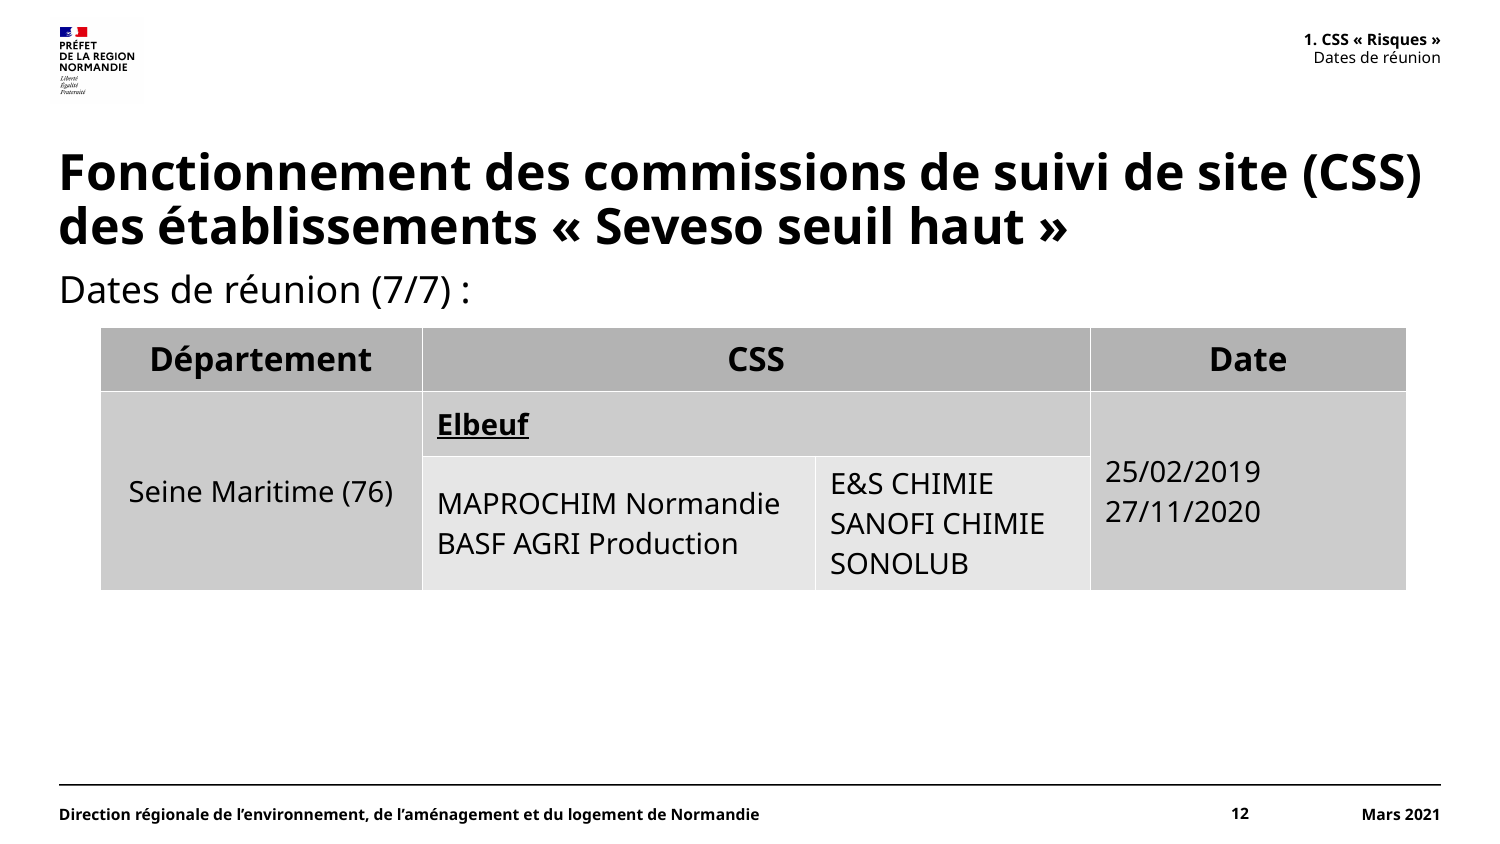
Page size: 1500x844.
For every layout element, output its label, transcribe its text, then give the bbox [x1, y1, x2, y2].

list Dates de réunion (7/7) : [59, 265, 1454, 688]
table_header CSS [423, 328, 1090, 391]
table_header Département [101, 328, 422, 391]
title Fonctionnement des commissions de suivi de site (CSS) des établissements « Seveso seuil haut » [59, 147, 1441, 265]
slide_number <numéro> [1027, 784, 1249, 844]
table_cell Elbeuf [423, 392, 1090, 456]
table_cell Seine Maritime (76) [101, 392, 422, 590]
footer Direction régionale de l’environnement, de l’aménagement et du logement de Normandie [59, 784, 1027, 844]
table_cell E&S CHIMIE SANOFI CHIMIE SONOLUB [816, 457, 1090, 590]
table_header Date [1091, 328, 1406, 391]
slide_number Mars 2021 [1249, 784, 1441, 844]
table_cell 25/02/2019 27/11/2020 [1091, 392, 1406, 590]
list CSS « Risques » Dates de réunion [543, 29, 1441, 89]
table_cell MAPROCHIM Normandie BASF AGRI Production [423, 457, 815, 590]
picture [50, 17, 144, 104]
